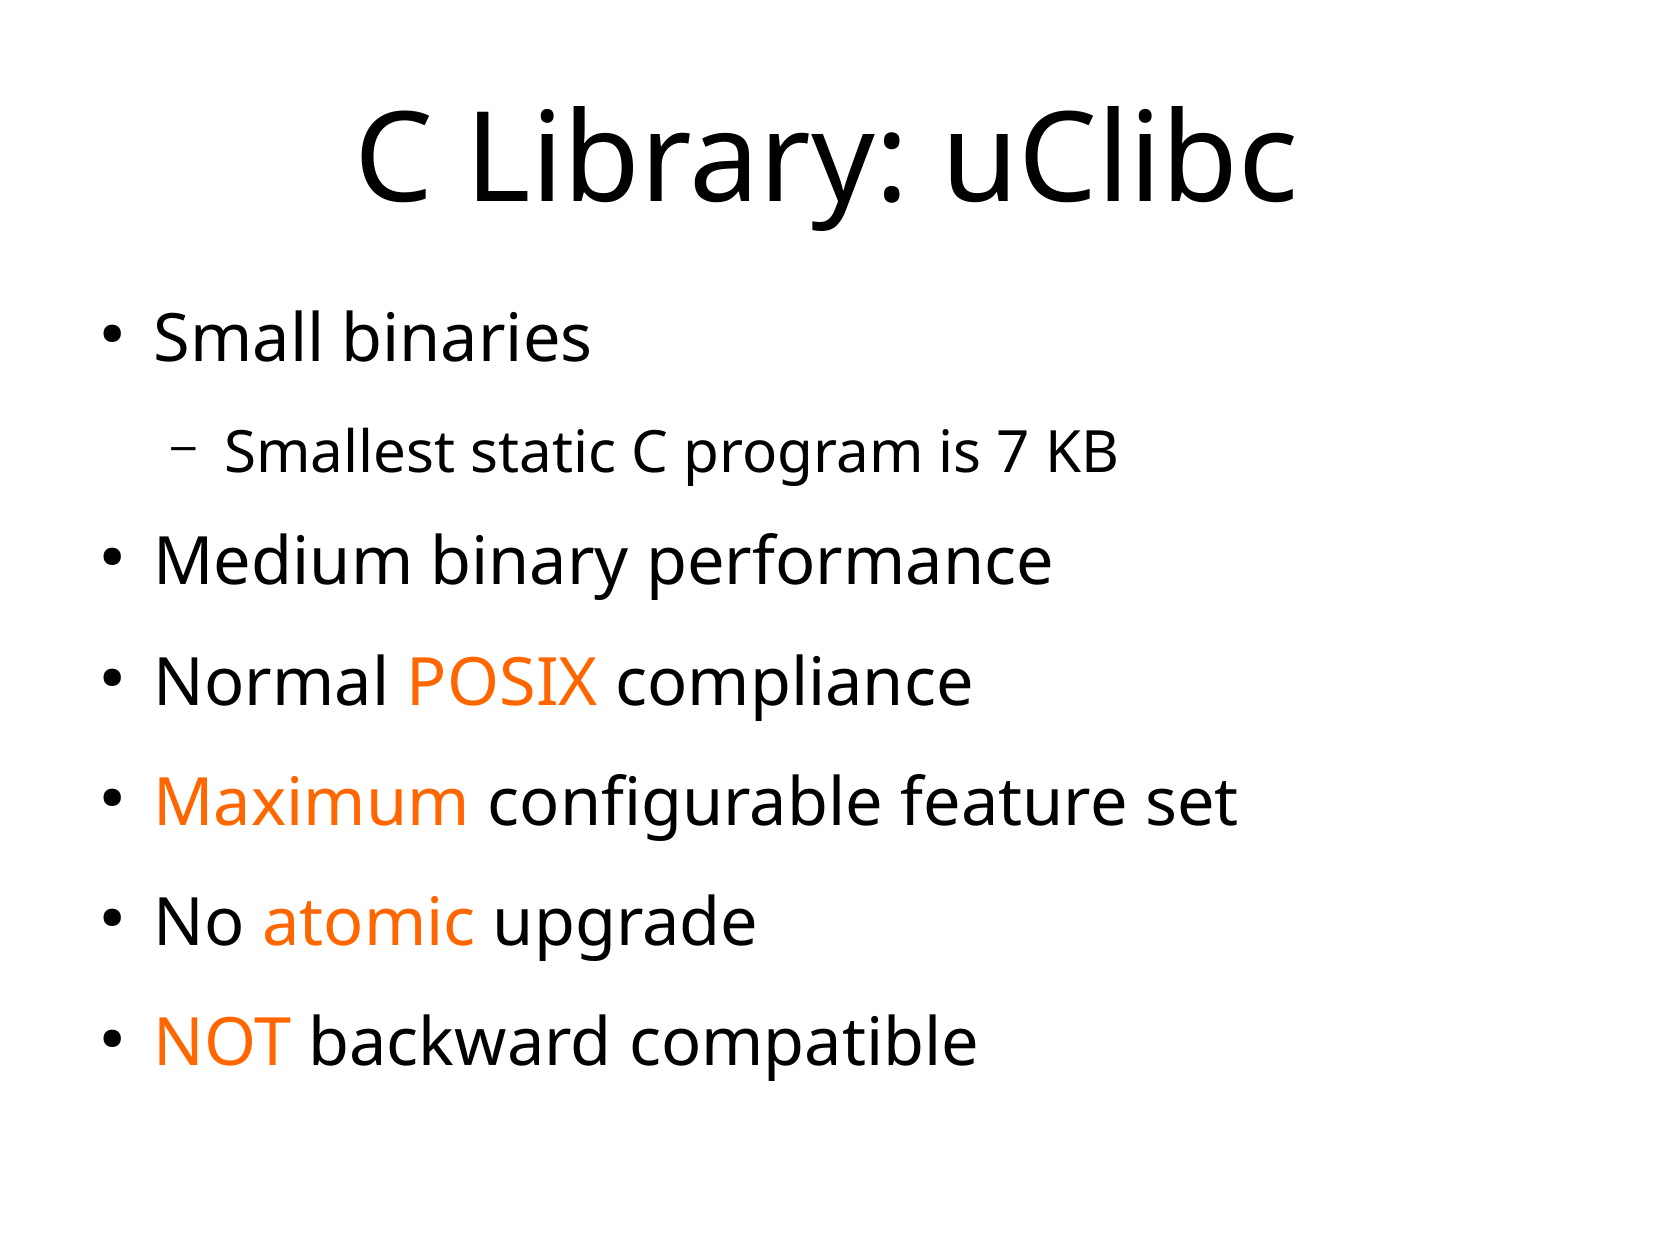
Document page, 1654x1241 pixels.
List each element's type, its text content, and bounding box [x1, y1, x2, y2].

title C Library: uClibc [82, 49, 1571, 257]
list Small binaries Smallest static C program is 7 KB Medium binary performance Normal POSIX compliance Maximum configurable feature set No atomic upgrade NOT backward compatible [82, 290, 1571, 1156]
